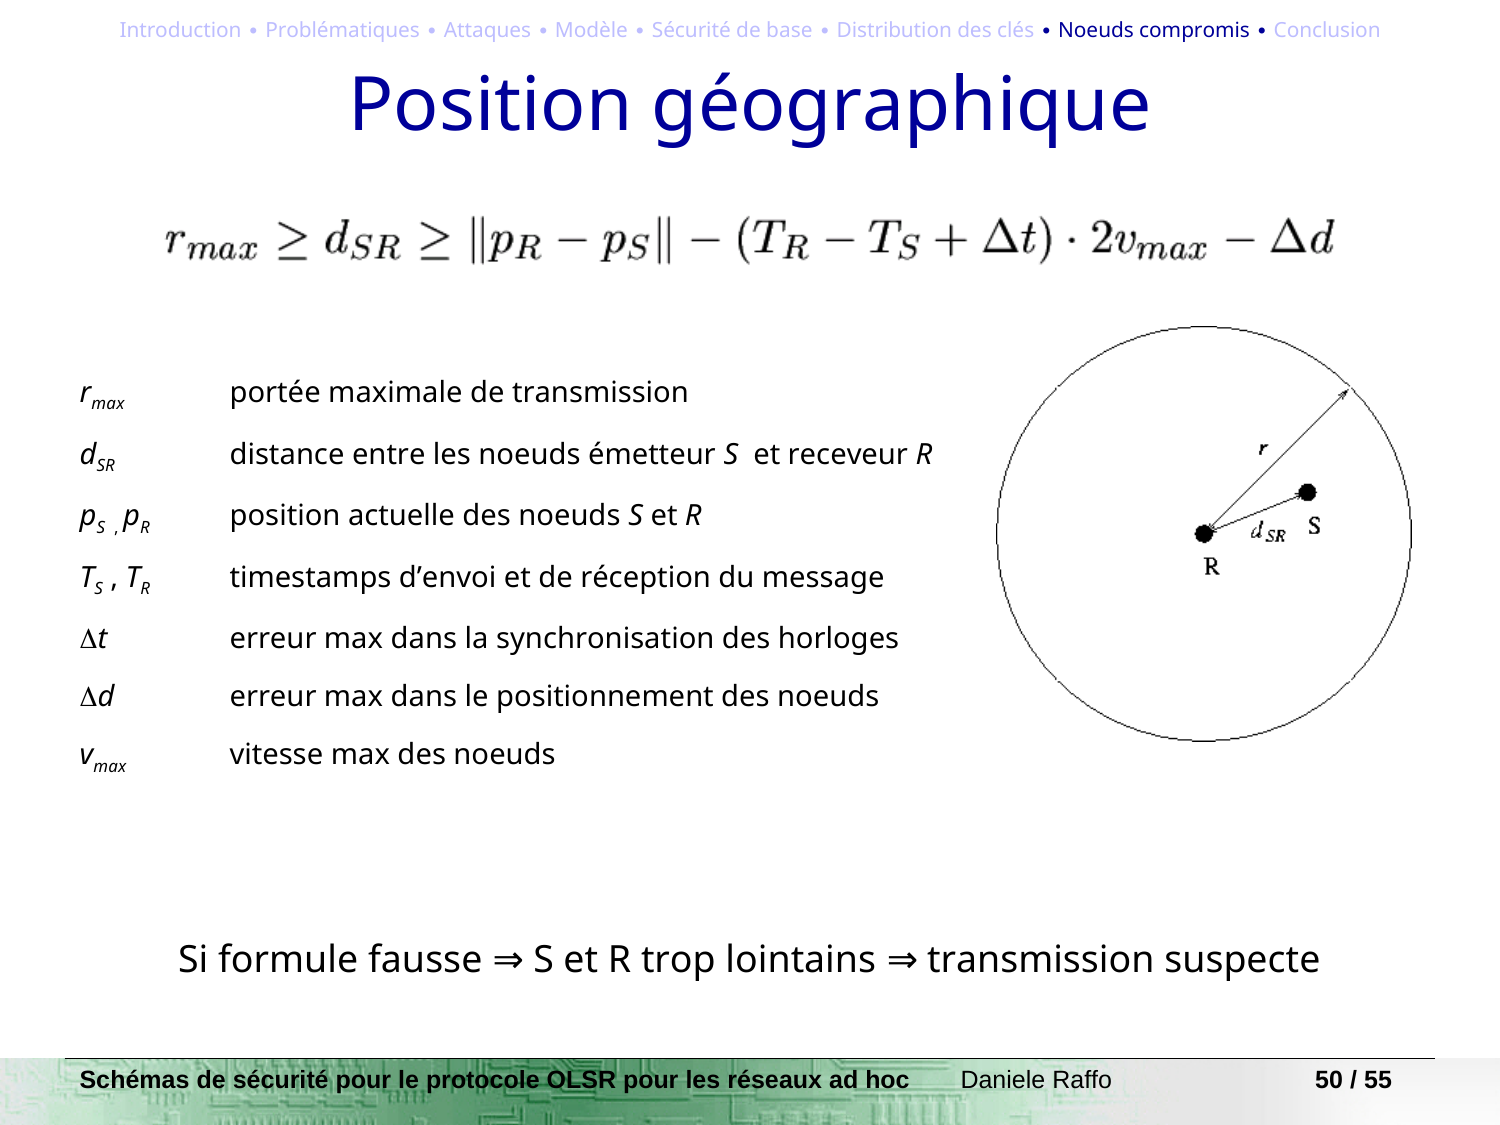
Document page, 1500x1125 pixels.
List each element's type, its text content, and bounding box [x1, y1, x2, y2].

picture [129, 196, 1377, 288]
picture [0, 1058, 1500, 1125]
text_box rmax portée maximale de transmission dSR distance entre les noeuds émetteur S et receveur R pS , pR position actuelle des noeuds S et R TS , TR timestamps d’envoi et de réception du message t erreur max dans la synchronisation des horloges d erreur max dans le positionnement des noeuds vmax vitesse max des noeuds Si formule fausse ⇒ S et R trop lointains ⇒ transmission suspecte [64, 219, 1436, 992]
text_box Position géographique [64, 52, 1436, 161]
text_box Introduction ∙ Problématiques ∙ Attaques ∙ Modèle ∙ Sécurité de base ∙ Distribution des clés ∙ Noeuds compromis ∙ Conclusion [0, 7, 1500, 52]
text_box Schémas de sécurité pour le protocole OLSR pour les réseaux ad hoc Daniele Raffo [64, 1058, 1436, 1103]
picture [996, 326, 1412, 742]
